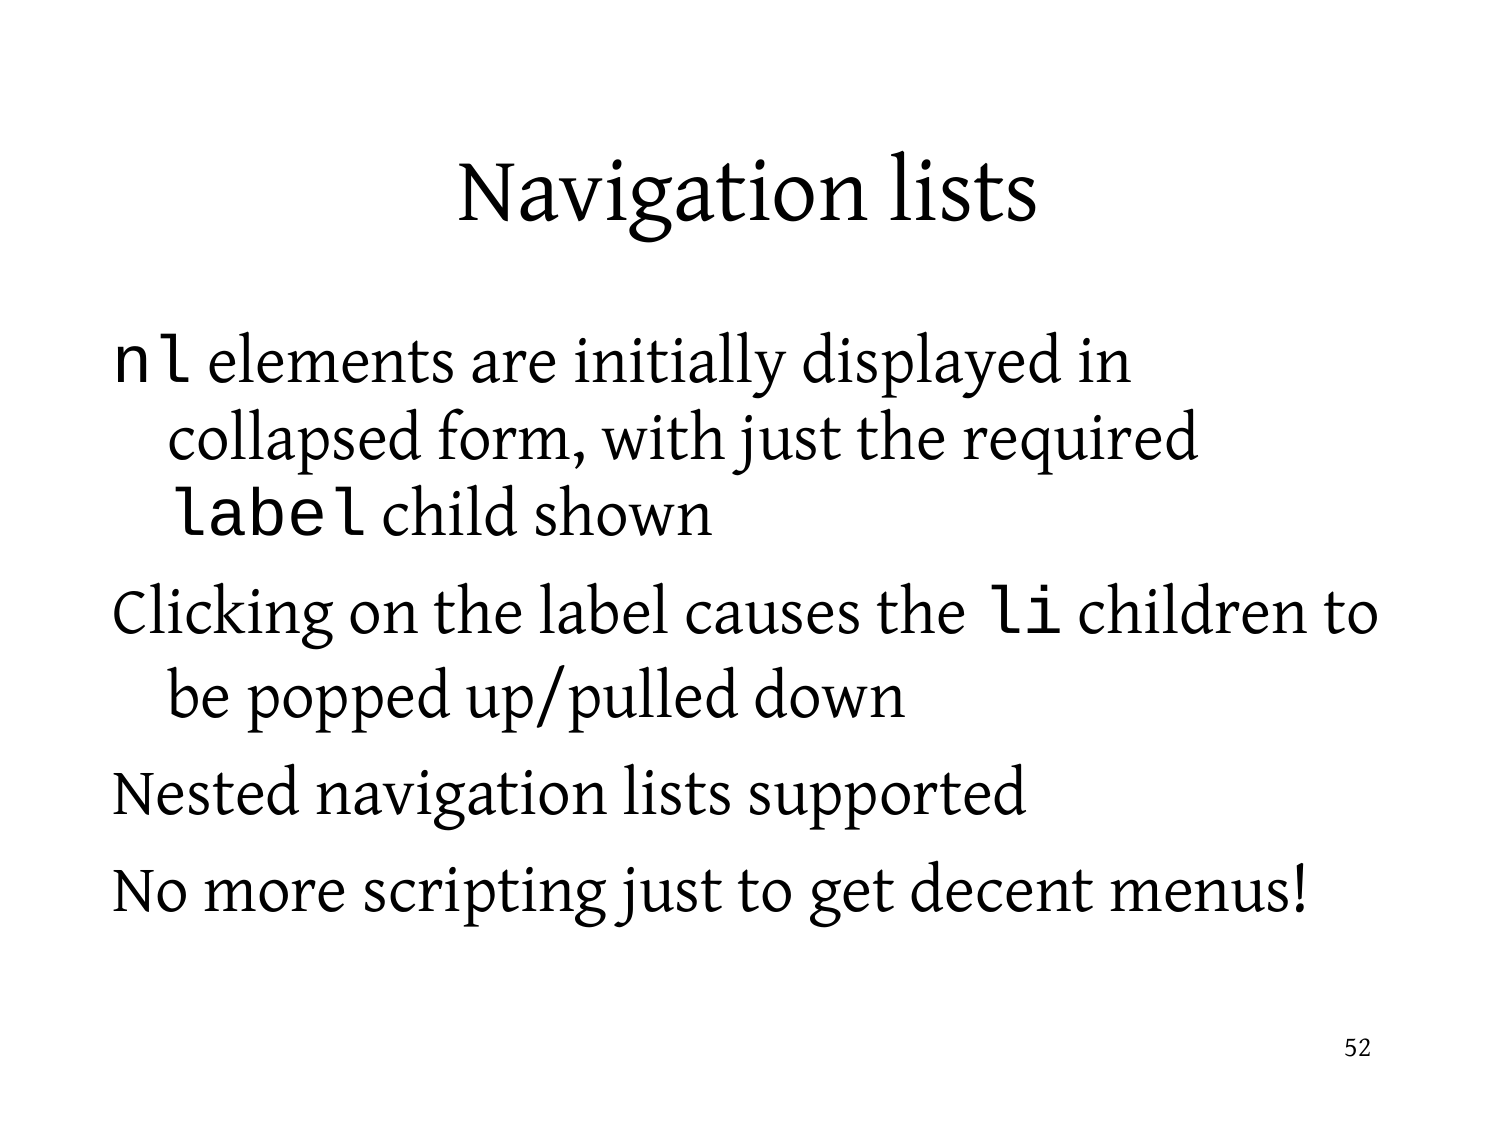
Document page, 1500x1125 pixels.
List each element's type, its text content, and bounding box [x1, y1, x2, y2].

list nl elements are initially displayed in collapsed form, with just the required label child shown Clicking on the label causes the li children to be popped up/pulled down Nested navigation lists supported No more scripting just to get decent menus! [112, 324, 1387, 1013]
title Navigation lists [112, 63, 1387, 324]
